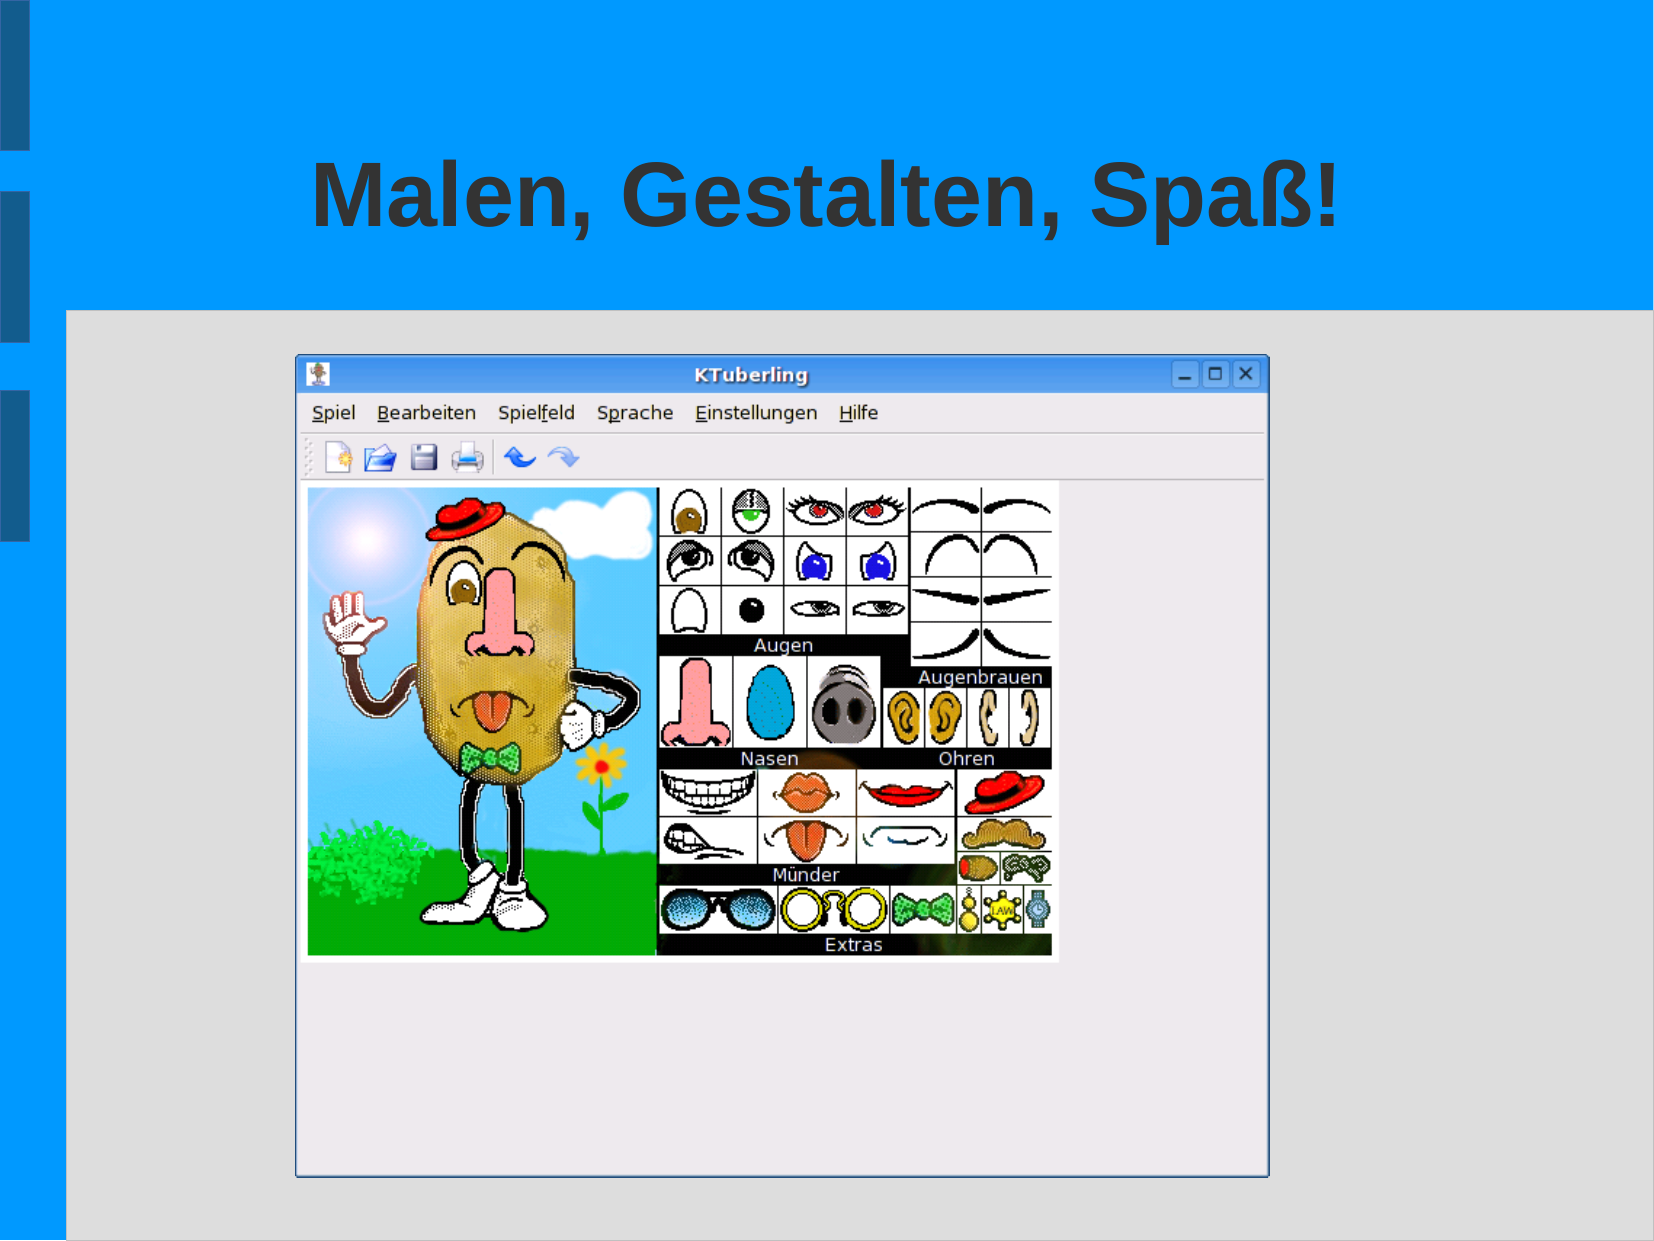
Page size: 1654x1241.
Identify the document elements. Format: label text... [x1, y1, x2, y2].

picture [295, 354, 1270, 1178]
title Malen, Gestalten, Spaß! [121, 91, 1534, 299]
